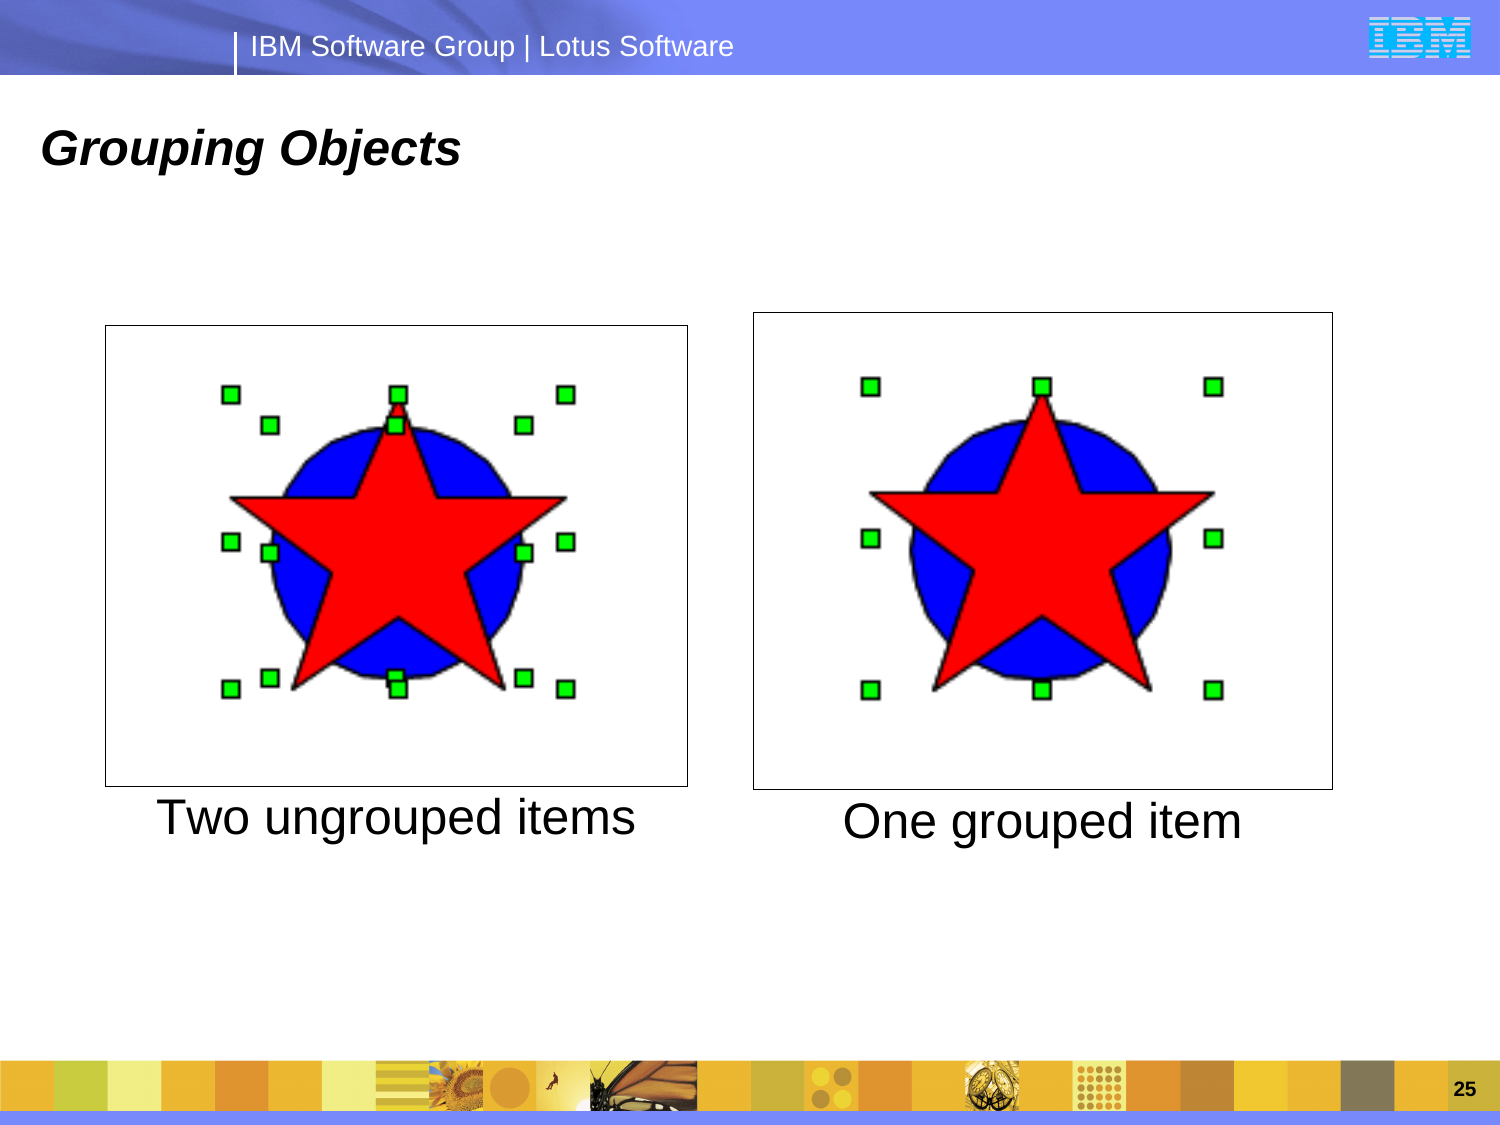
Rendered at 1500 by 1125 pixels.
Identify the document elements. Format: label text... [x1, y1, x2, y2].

picture [105, 325, 688, 785]
picture [0, 0, 1500, 75]
text_box One grouped item [753, 789, 1333, 850]
picture [753, 312, 1333, 789]
text_box Two ungrouped items [105, 785, 688, 847]
picture [0, 1060, 1500, 1111]
title Grouping Objects [25, 114, 1378, 197]
